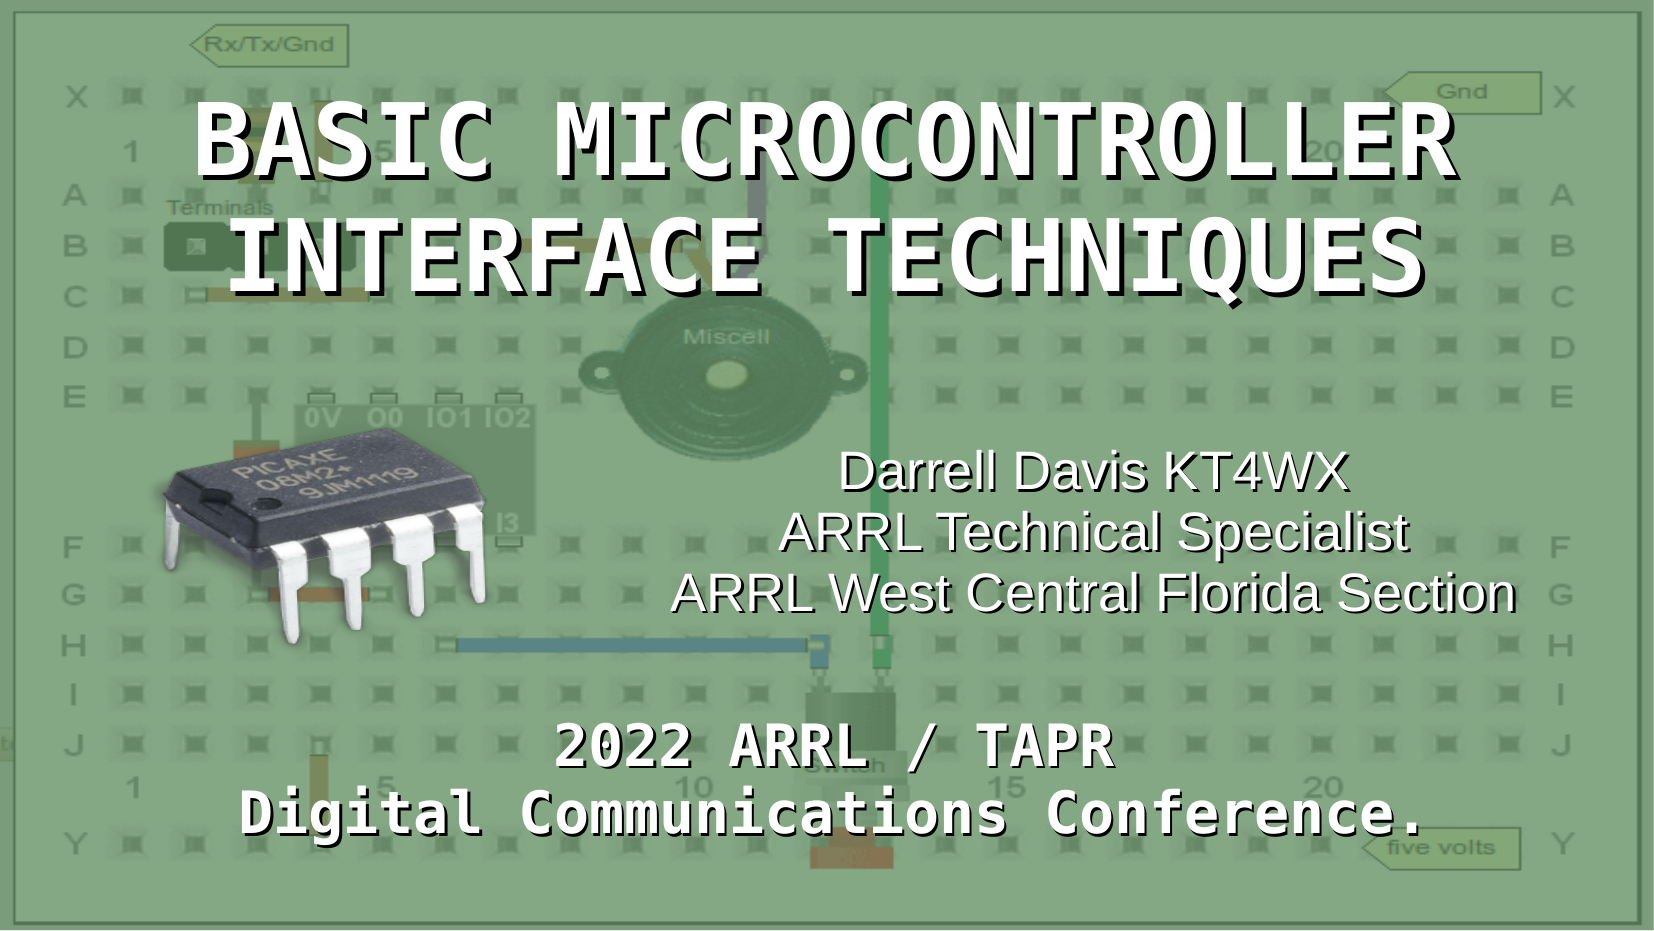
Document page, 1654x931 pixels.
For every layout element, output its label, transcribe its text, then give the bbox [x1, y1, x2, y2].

text_box Darrell Davis KT4WX ARRL Technical Specialist ARRL West Central Florida Section [655, 433, 1534, 631]
picture [0, 0, 1654, 931]
text_box BASIC MICROCONTROLLER INTERFACE TECHNIQUES [135, 75, 1516, 346]
text_box 2022 ARRL / TAPR Digital Communications Conference. [90, 704, 1579, 856]
